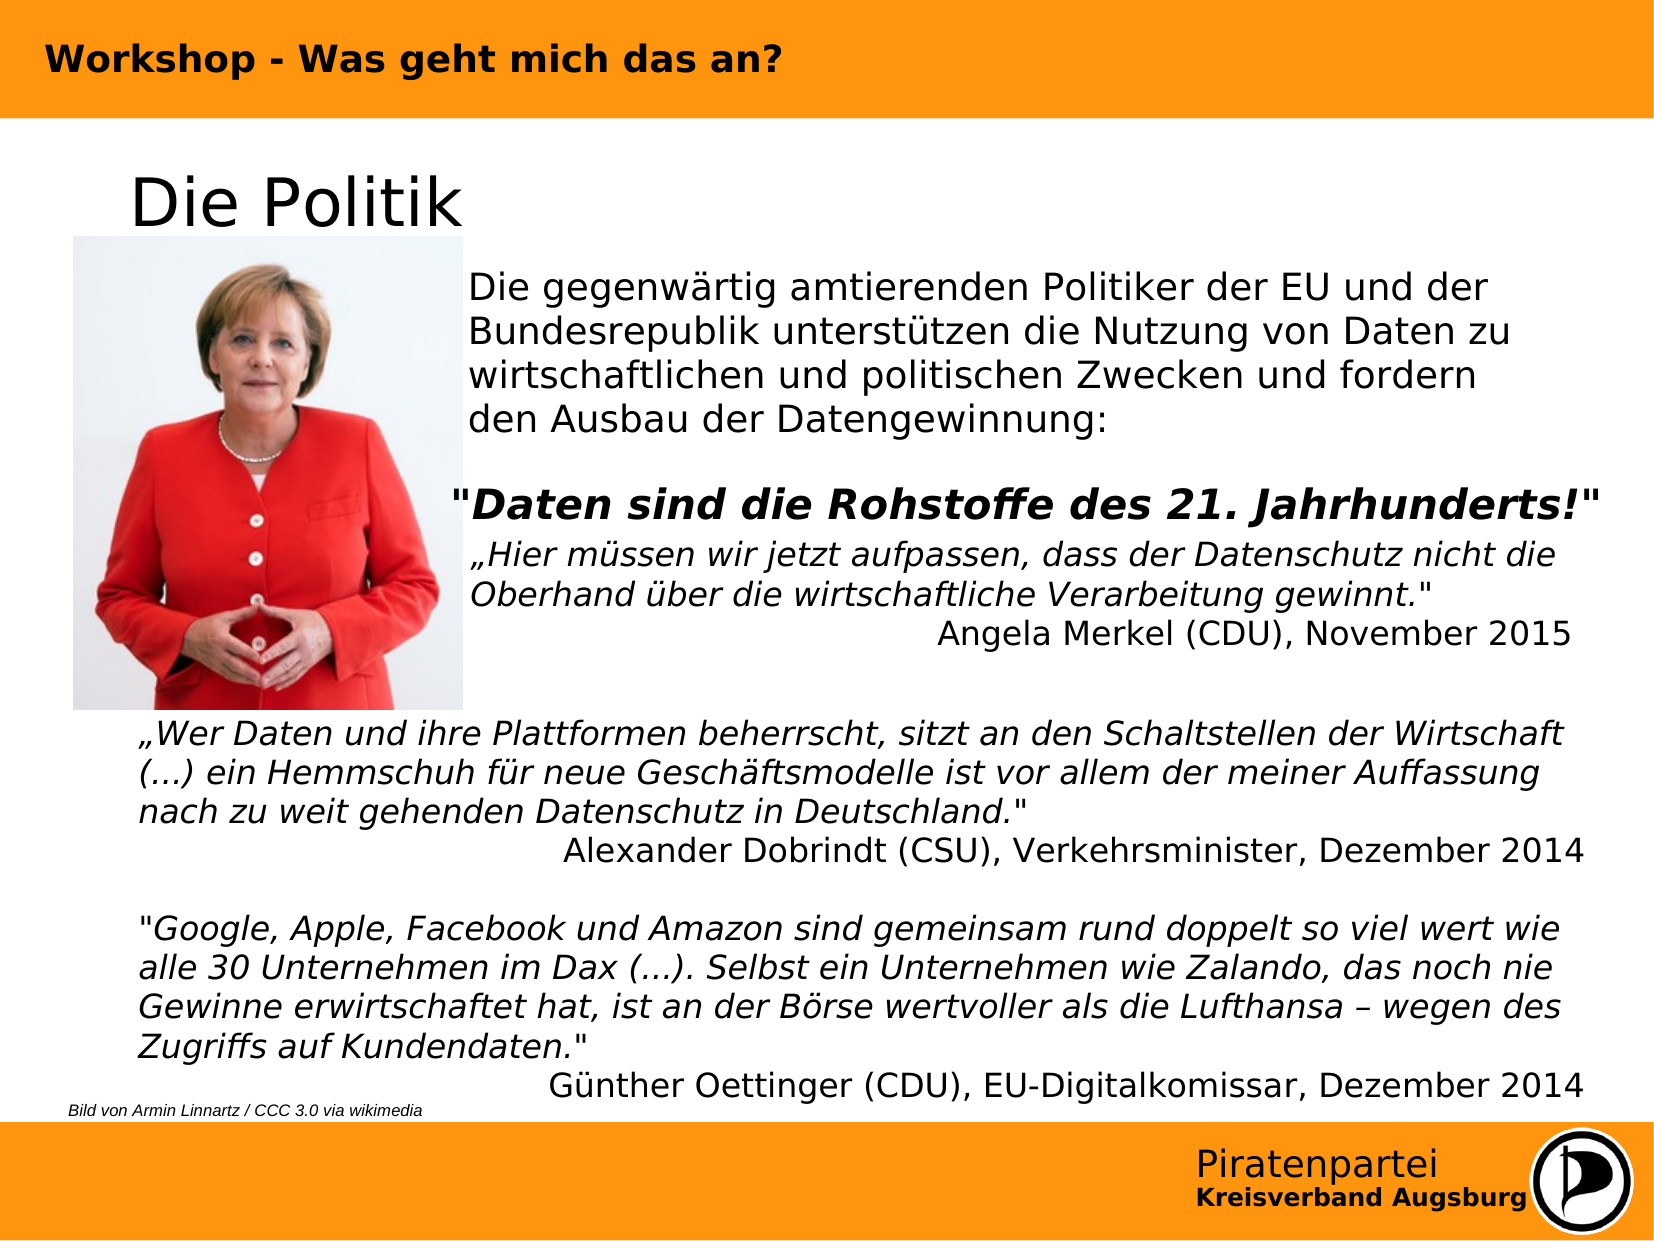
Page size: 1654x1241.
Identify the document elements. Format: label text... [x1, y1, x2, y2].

picture [1529, 1127, 1634, 1235]
text_box Workshop - Was geht mich das an? [29, 29, 1329, 88]
text_box „Wer Daten und ihre Plattformen beherrscht, sitzt an den Schaltstellen der Wirtschaft (...) ein Hemmschuh für neue Geschäftsmodelle ist vor allem der meiner Auffassung nach zu weit gehenden Datenschutz in Deutschland." Alexander Dobrindt (CSU), Verkehrsminister, Dezember 2014 "Google, Apple, Facebook und Amazon sind gemeinsam rund doppelt so viel wert wie alle 30 Unternehmen im Dax (...). Selbst ein Unternehmen wie Zalando, das noch nie Gewinne erwirtschaftet hat, ist an der Börse wertvoller als die Lufthansa – wegen des Zugriffs auf Kundendaten." Günther Oettinger (CDU), EU-Digitalkomissar, Dezember 2014 [123, 706, 1602, 1105]
text_box „Hier müssen wir jetzt aufpassen, dass der Datenschutz nicht die Oberhand über die wirtschaftliche Verarbeitung gewinnt." Angela Merkel (CDU), November 2015 [455, 527, 1589, 684]
picture [73, 236, 463, 710]
text_box Die gegenwärtig amtierenden Politiker der EU und der Bundesrepublik unterstützen die Nutzung von Daten zu wirtschaftlichen und politischen Zwecken und fordern den Ausbau der Datengewinnung: [463, 257, 1573, 467]
text_box Bild von Armin Linnartz / CCC 3.0 via wikimedia [53, 1092, 546, 1127]
text_box "Daten sind die Rohstoffe des 21. Jahrhunderts!" [435, 472, 1636, 540]
text_box Die Politik [115, 155, 1560, 248]
